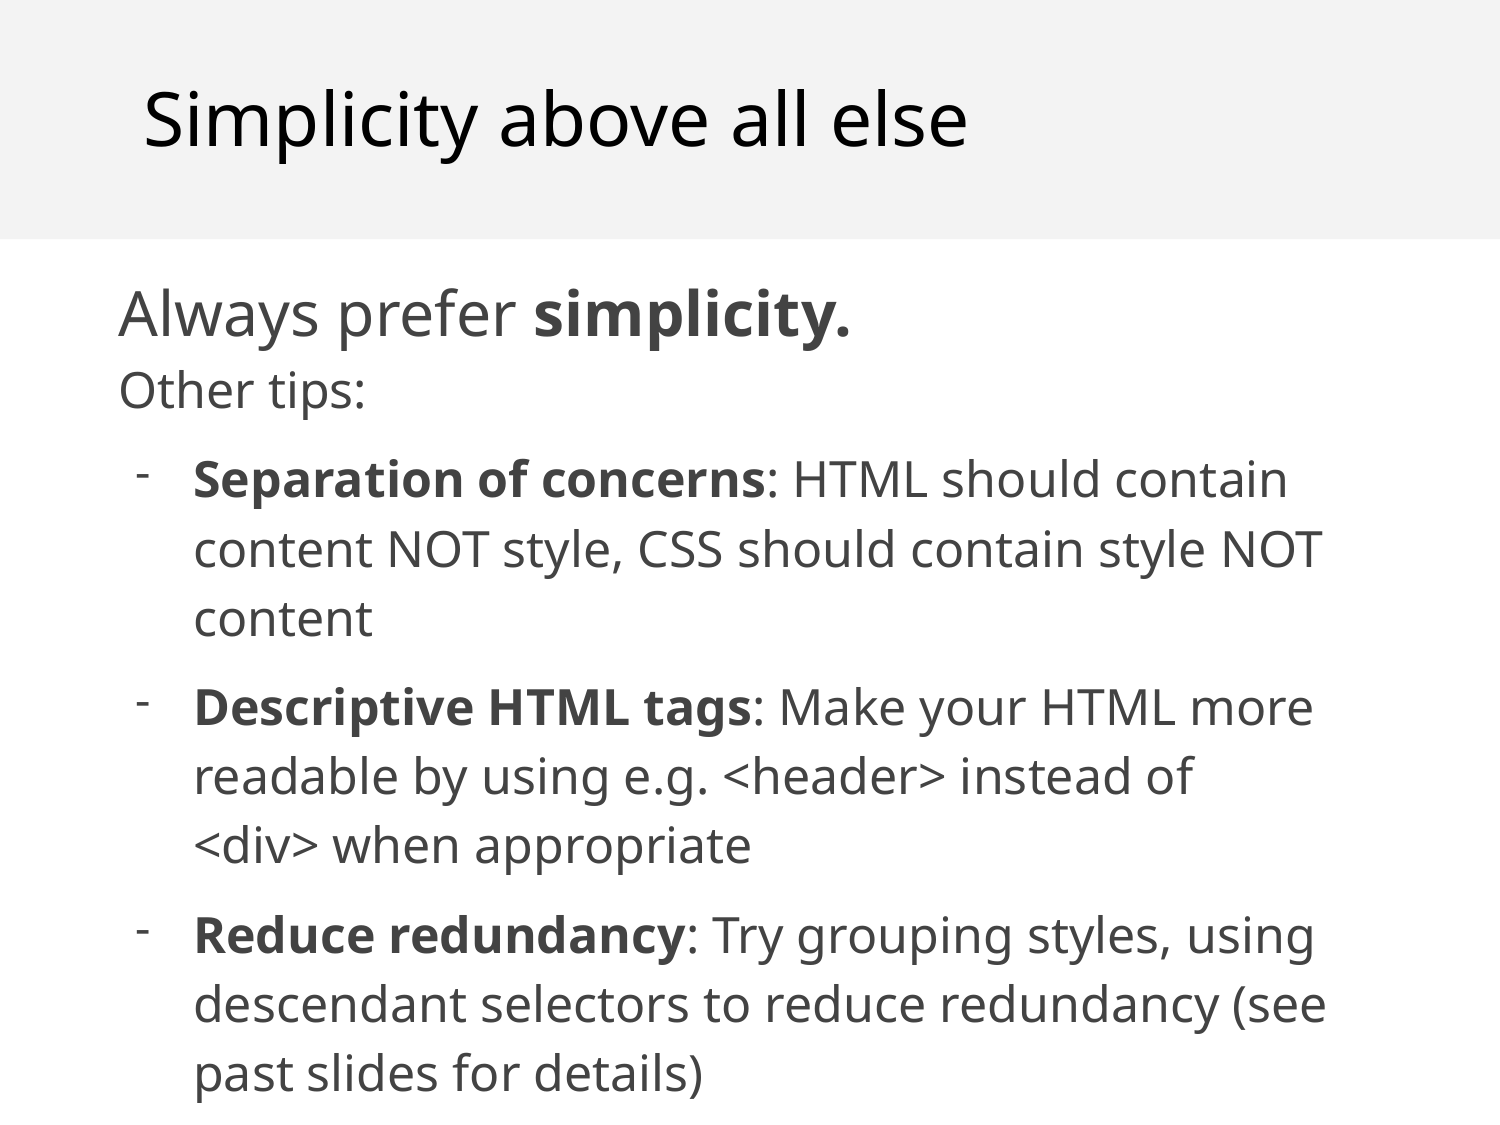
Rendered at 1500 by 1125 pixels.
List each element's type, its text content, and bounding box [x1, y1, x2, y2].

title Simplicity above all else [128, 56, 1372, 183]
list Always prefer simplicity. Other tips: Separation of concerns: HTML should contain content NOT style, CSS should contain style NOT content Descriptive HTML tags: Make your HTML more readable by using e.g. <header> instead of <div> when appropriate Reduce redundancy: Try grouping styles, using descendant selectors to reduce redundancy (see past slides for details) [103, 248, 1347, 996]
